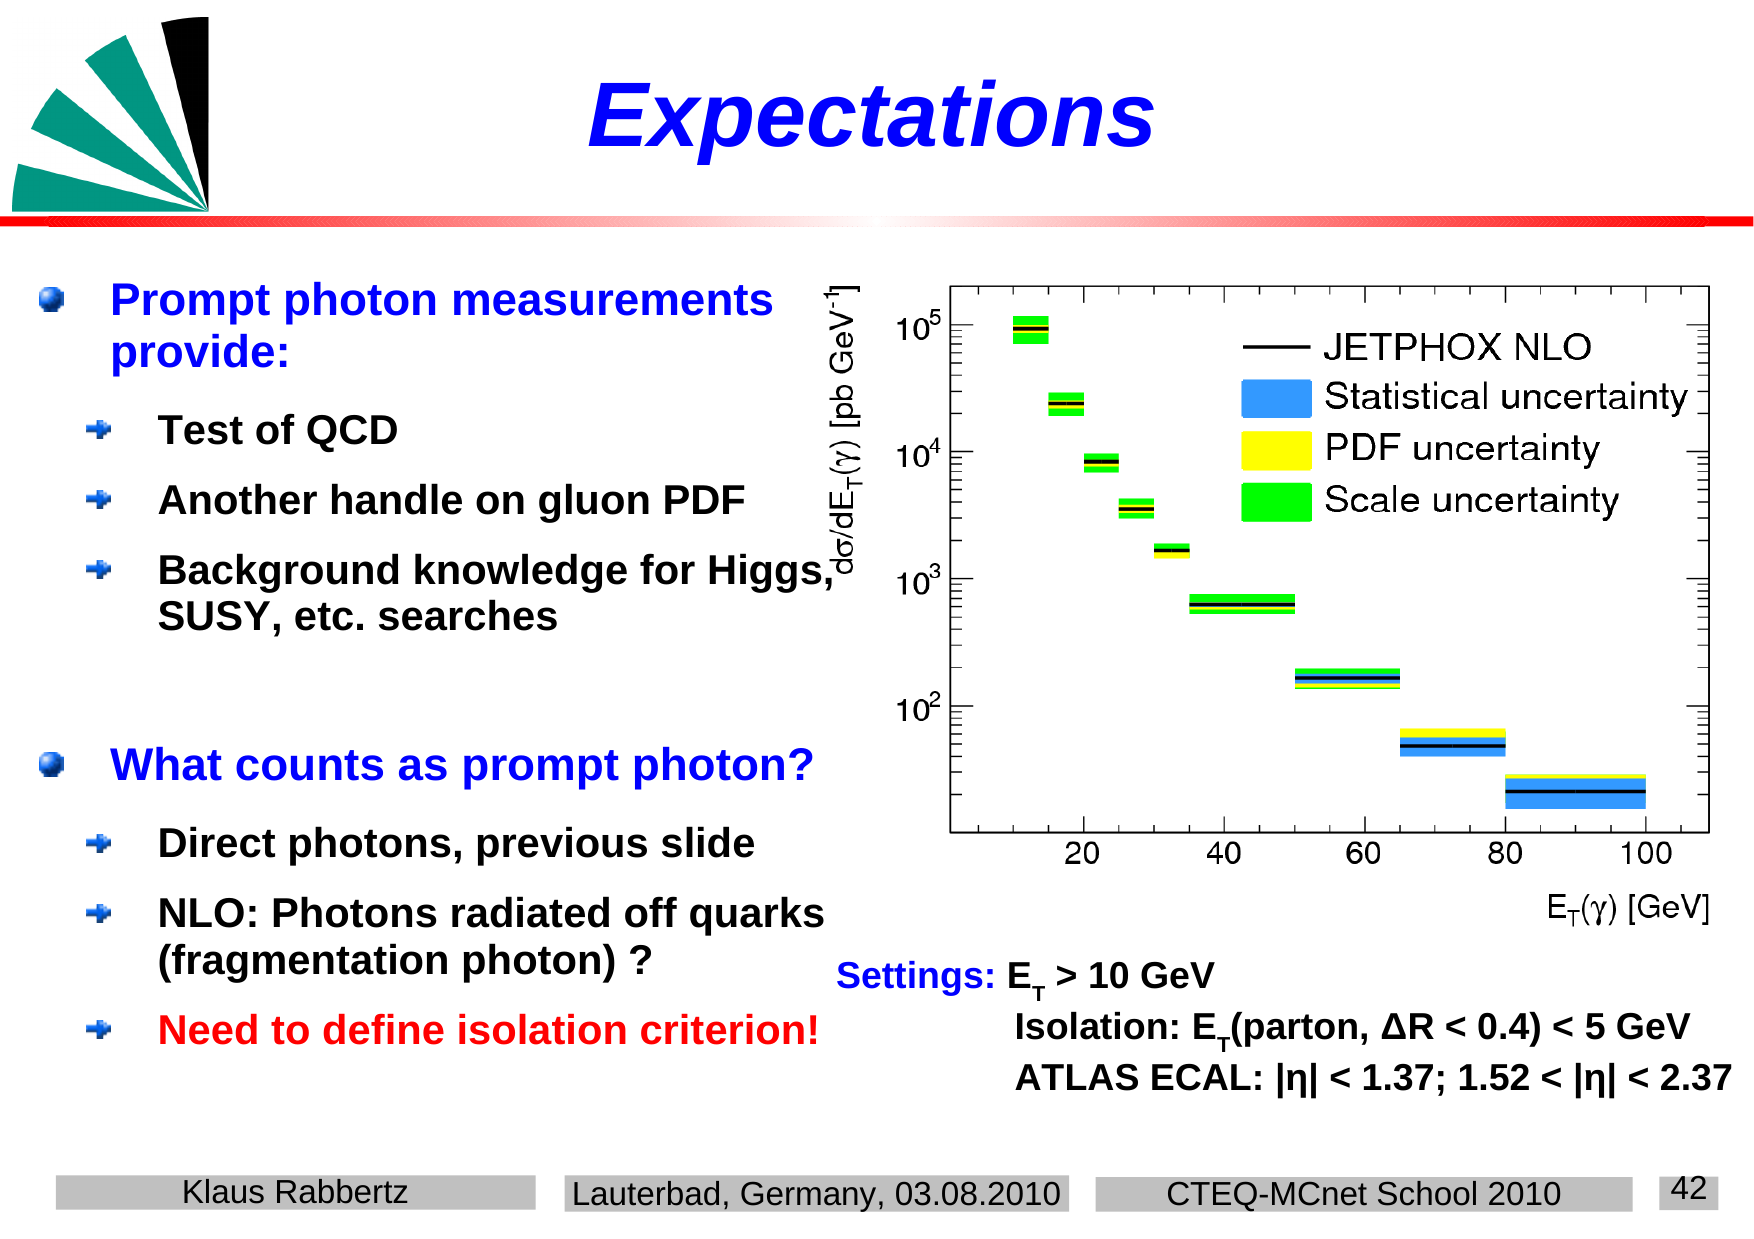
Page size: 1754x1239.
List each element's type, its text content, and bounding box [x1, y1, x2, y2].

picture [796, 252, 1754, 943]
picture [12, 17, 209, 214]
text_box Settings: ET > 10 GeV Isolation: ET(parton, ΔR < 0.4) < 5 GeV ATLAS ECAL: |η| < 1.37; 1.52 < |η| < 2.37 [824, 948, 1743, 1108]
title Expectations [220, 22, 1525, 207]
list Prompt photon measurements provide: Test of QCD Another handle on gluon PDF Background knowledge for Higgs, SUSY, etc. searches What counts as prompt photon? Direct photons, previous slide NLO: Photons radiated off quarks (fragmentation photon) ? Need to define isolation criterion! [27, 274, 861, 1066]
